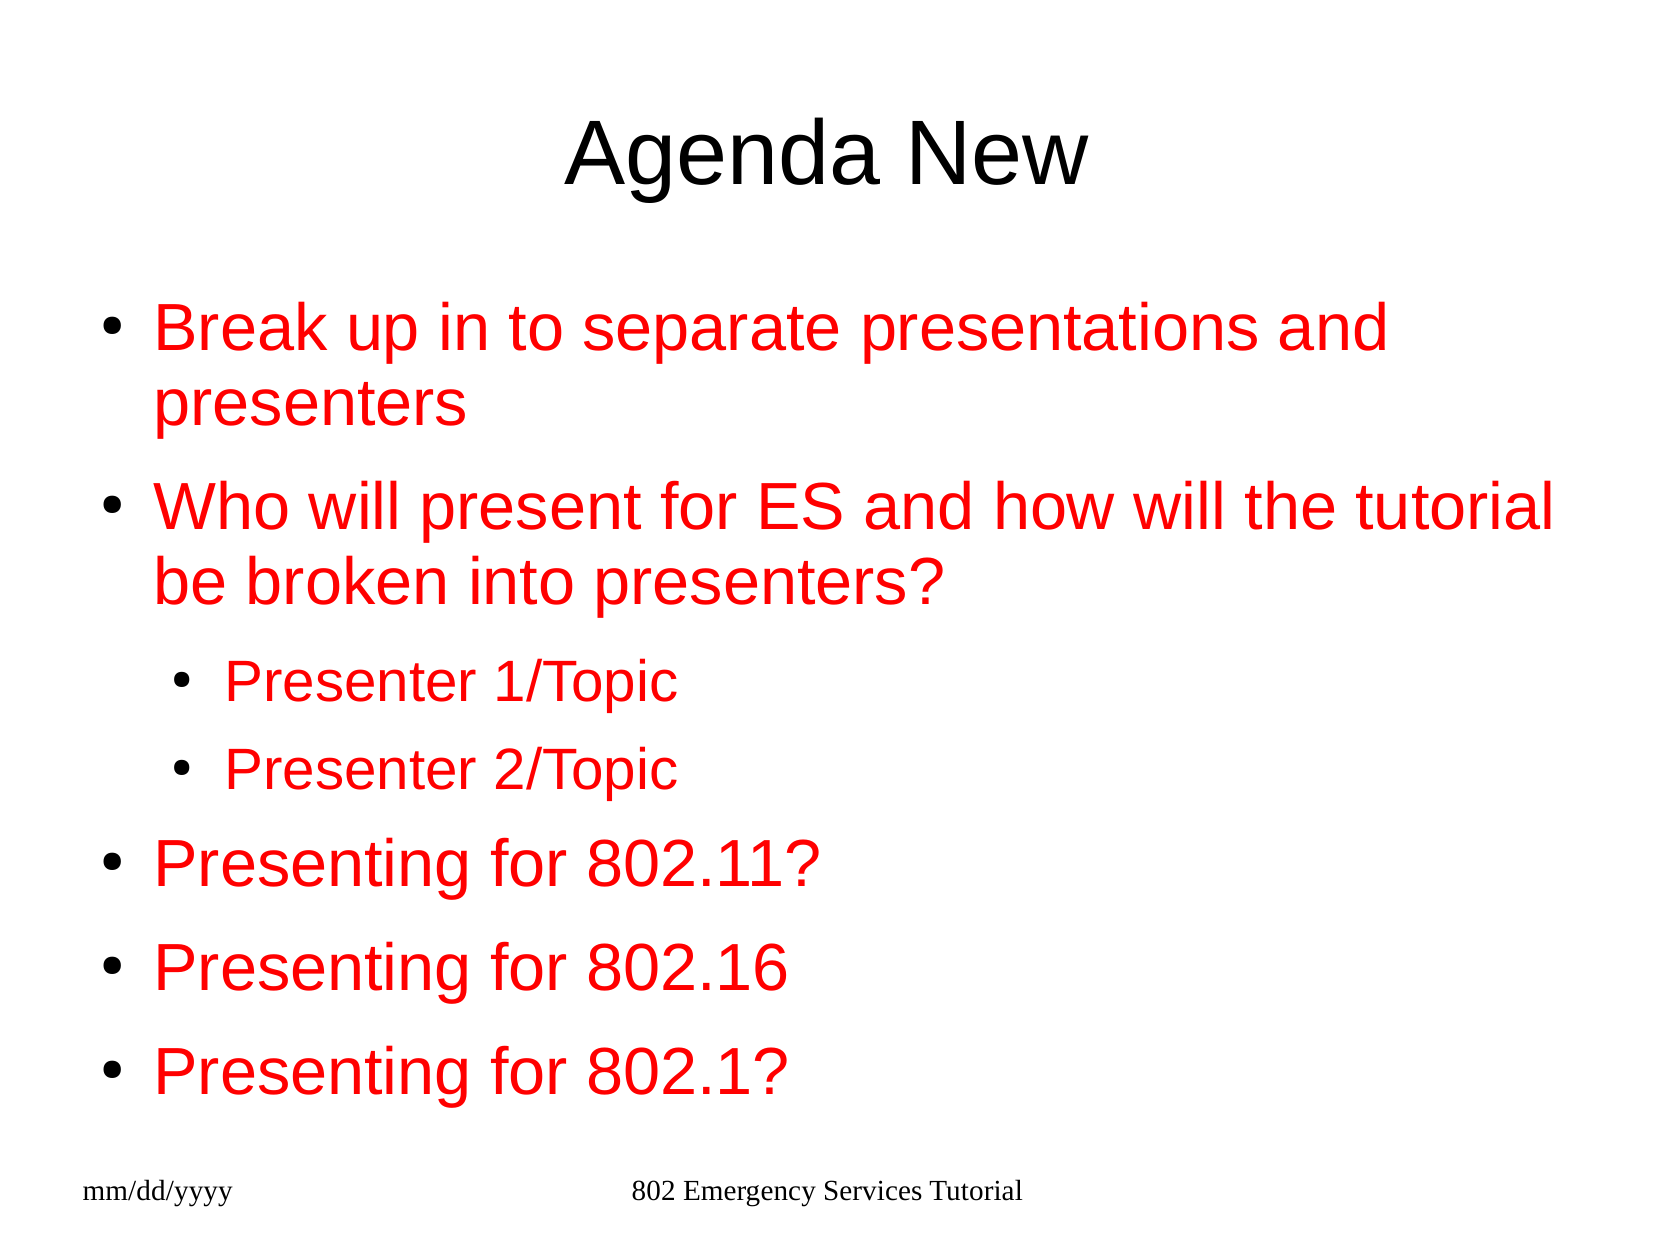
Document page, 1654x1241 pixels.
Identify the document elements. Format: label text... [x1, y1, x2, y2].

title Agenda New [82, 49, 1571, 257]
list Break up in to separate presentations and presenters Who will present for ES and how will the tutorial be broken into presenters? Presenter 1/Topic Presenter 2/Topic Presenting for 802.11? Presenting for 802.16 Presenting for 802.1? [82, 290, 1571, 1109]
